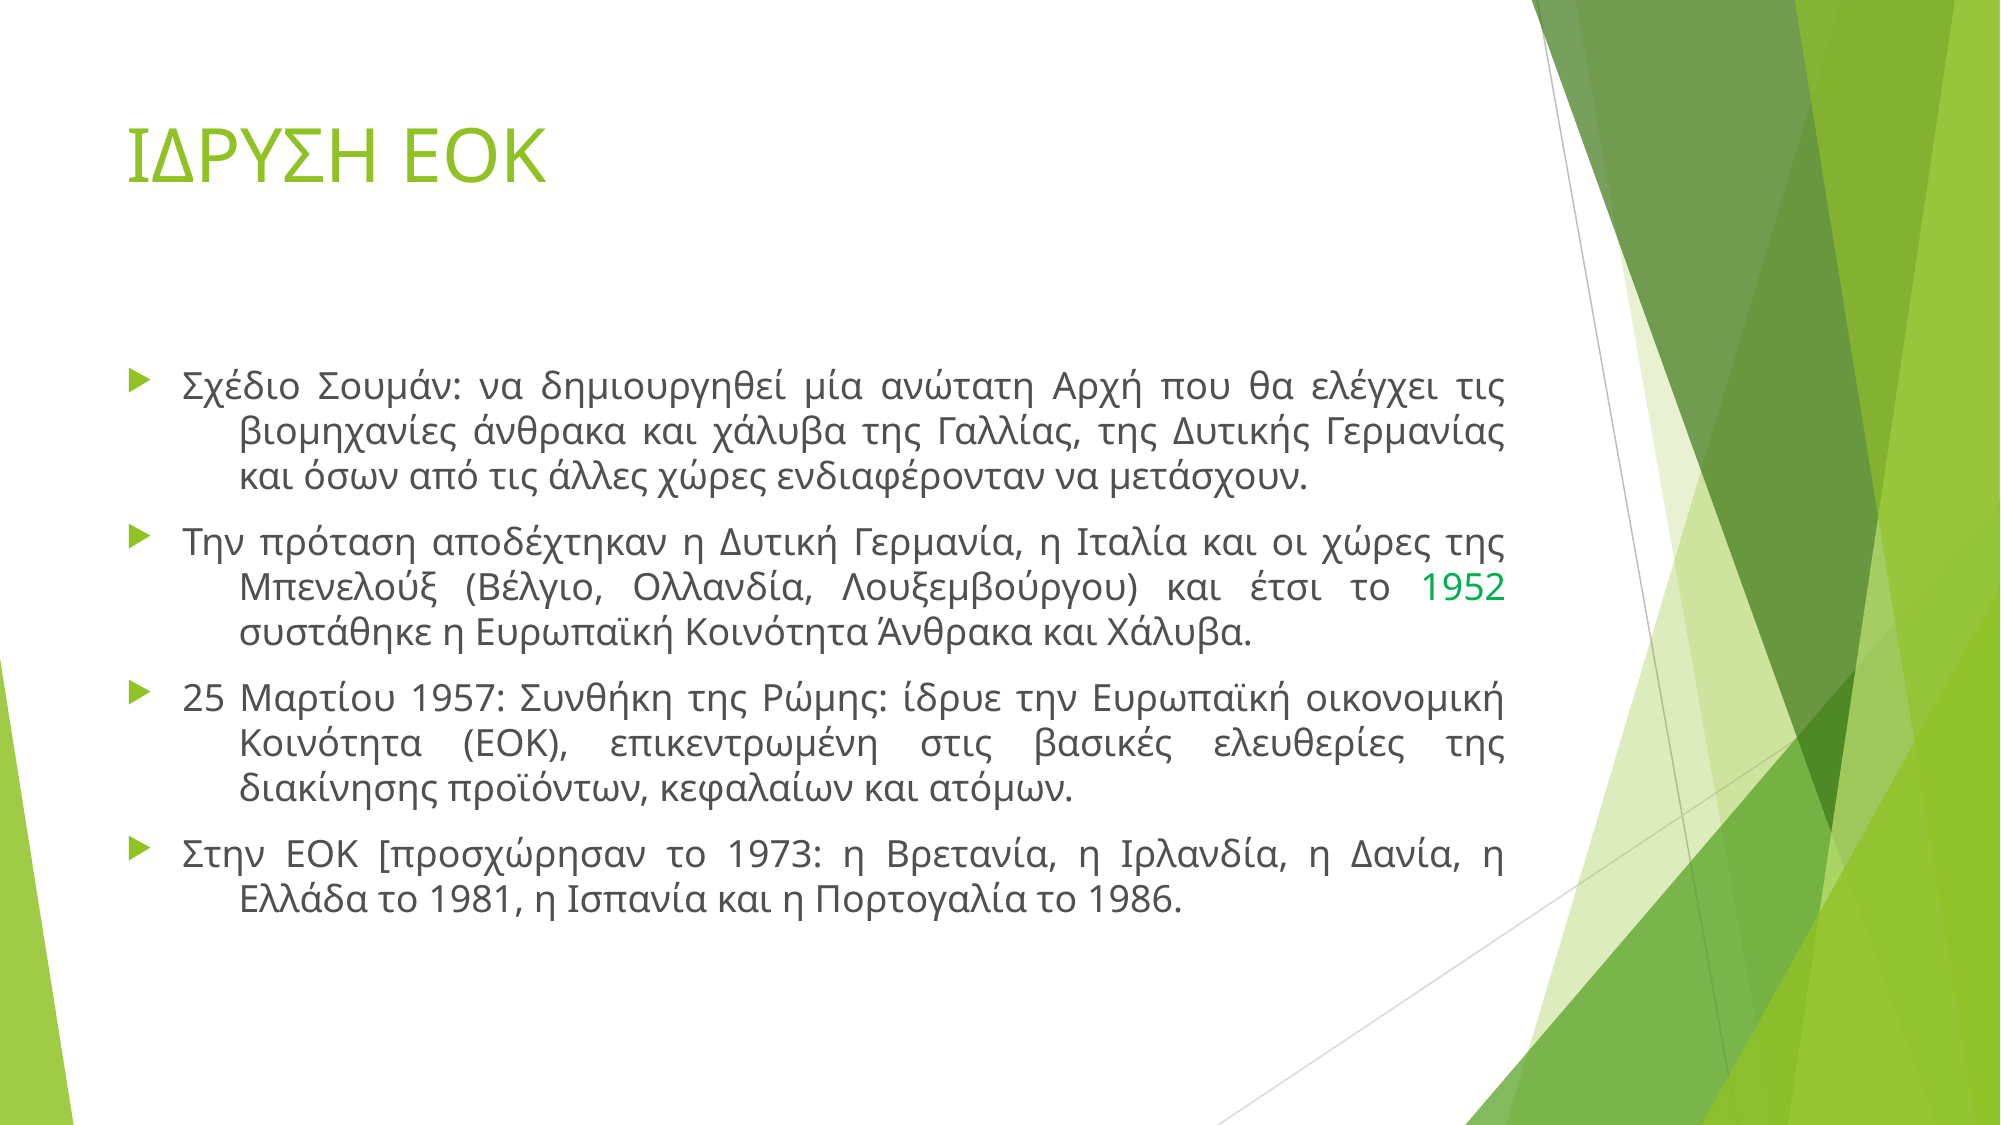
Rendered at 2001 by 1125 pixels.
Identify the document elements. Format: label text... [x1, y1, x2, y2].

title ΙΔΡΥΣΗ ΕΟΚ [111, 99, 1522, 317]
list Σχέδιο Σουμάν: να δημιουργηθεί μία ανώτατη Αρχή που θα ελέγχει τις βιομηχανίες άνθρακα και χάλυβα της Γαλλίας, της Δυτικής Γερμανίας και όσων από τις άλλες χώρες ενδιαφέρονταν να μετάσχουν. Την πρόταση αποδέχτηκαν η Δυτική Γερμανία, η Ιταλία και οι χώρες της Μπενελούξ (Βέλγιο, Ολλανδία, Λουξεμβούργου) και έτσι το 1952 συστάθηκε η Ευρωπαϊκή Κοινότητα Άνθρακα και Χάλυβα. 25 Μαρτίου 1957: Συνθήκη της Ρώμης: ίδρυε την Ευρωπαϊκή οικονομική Κοινότητα (ΕΟΚ), επικεντρωμένη στις βασικές ελευθερίες της διακίνησης προϊόντων, κεφαλαίων και ατόμων. Στην ΕΟΚ [προσχώρησαν το 1973: η Βρετανία, η Ιρλανδία, η Δανία, η Ελλάδα το 1981, η Ισπανία και η Πορτογαλία το 1986. [111, 354, 1522, 992]
